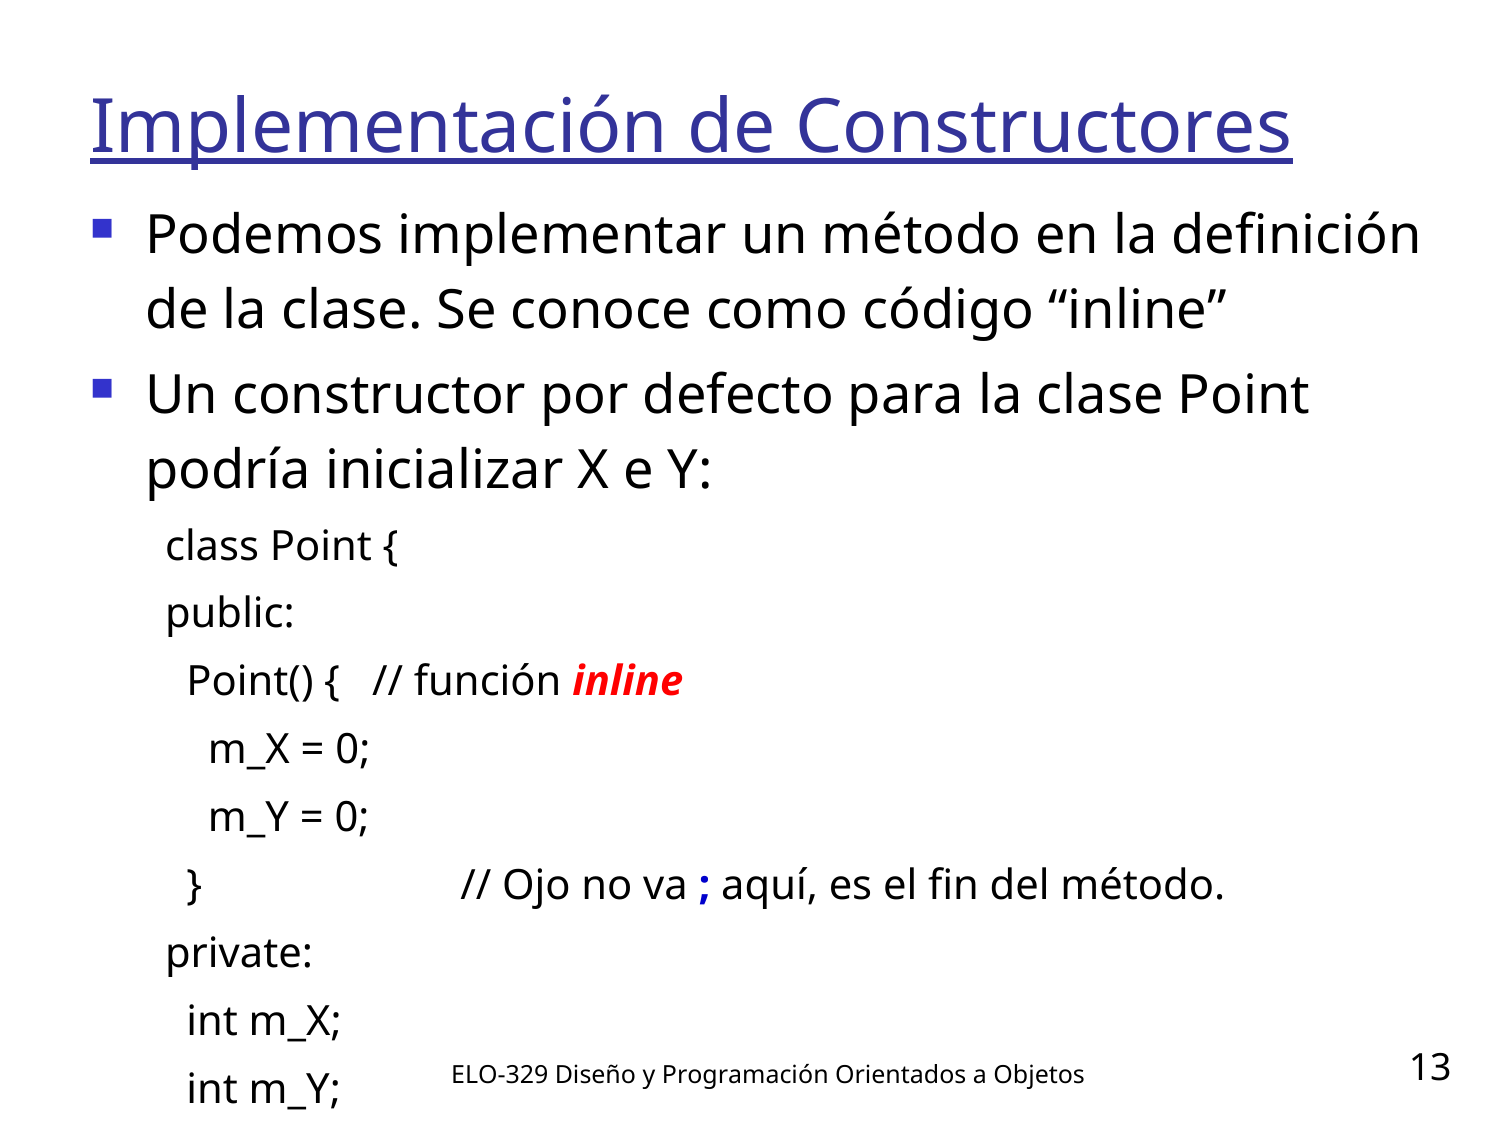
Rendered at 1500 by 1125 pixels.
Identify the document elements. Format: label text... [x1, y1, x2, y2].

list Podemos implementar un método en la definición de la clase. Se conoce como código “inline” Un constructor por defecto para la clase Point podría inicializar X e Y: class Point { public: Point() { // función inline m_X = 0; m_Y = 0; } // Ojo no va ; aquí, es el fin del método. private: int m_X; int m_Y; }; [75, 187, 1462, 1047]
title Implementación de Constructores [75, 19, 1500, 183]
